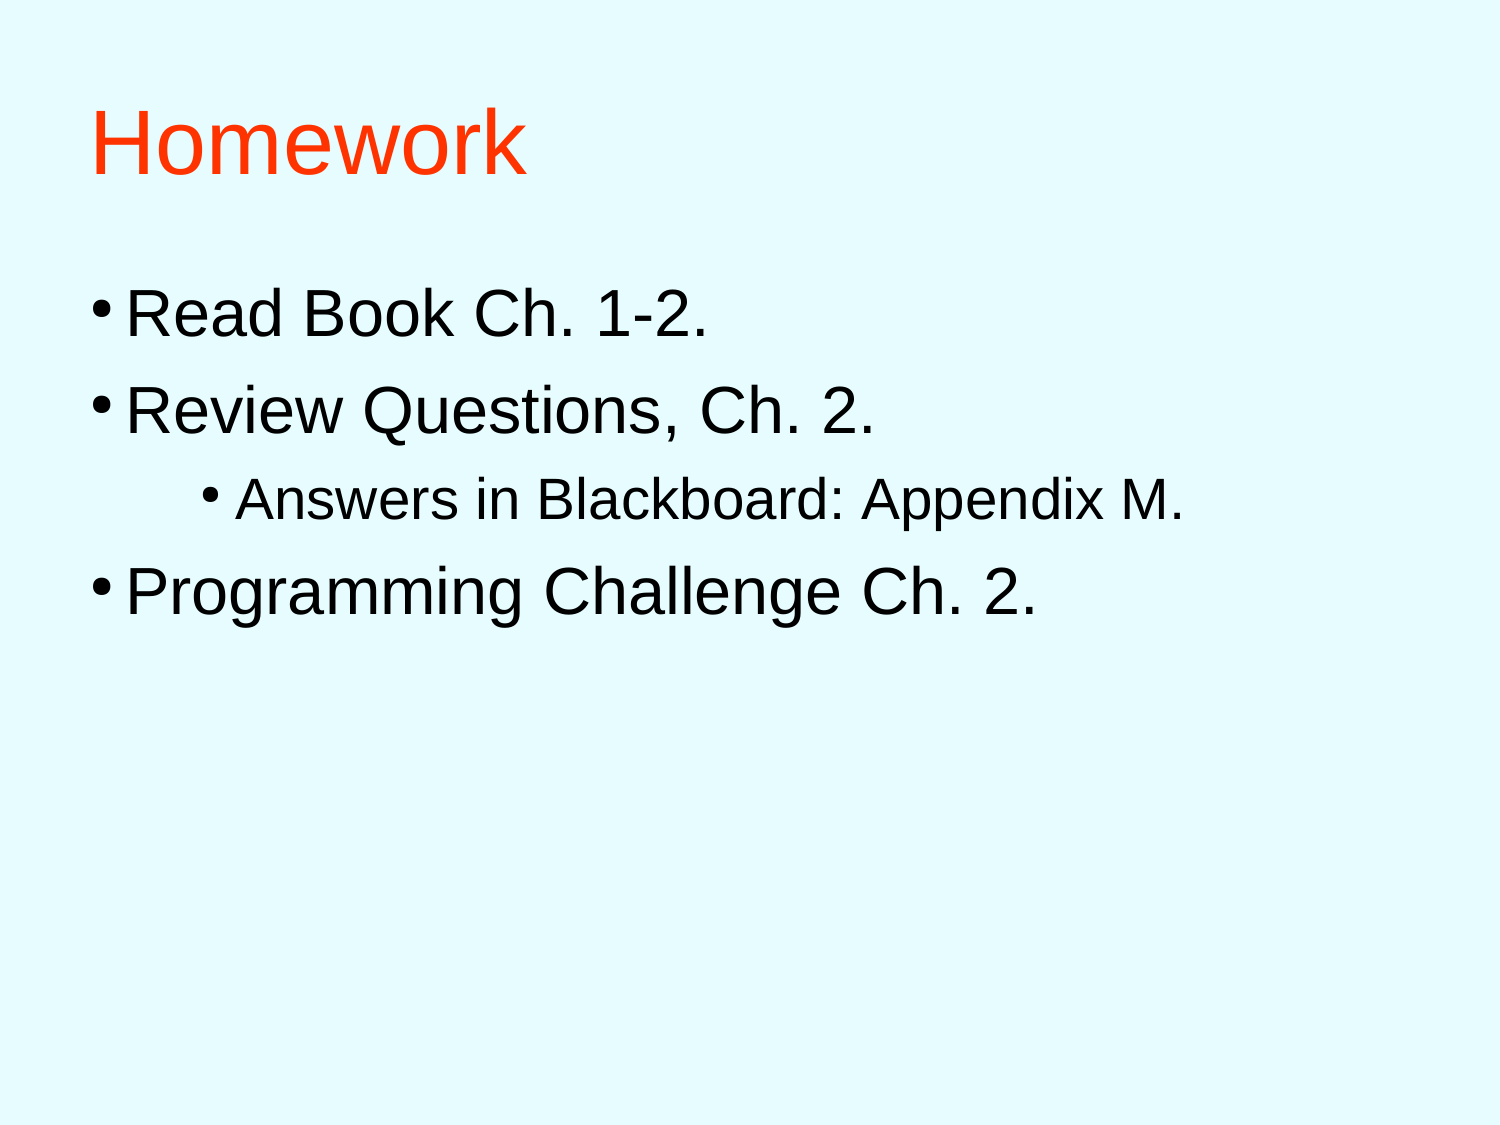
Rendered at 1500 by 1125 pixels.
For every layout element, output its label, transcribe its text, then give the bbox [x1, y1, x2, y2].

list Read Book Ch. 1-2. Review Questions, Ch. 2. Answers in Blackboard: Appendix M. Programming Challenge Ch. 2. [75, 262, 1423, 1003]
title Homework [75, 45, 1423, 231]
